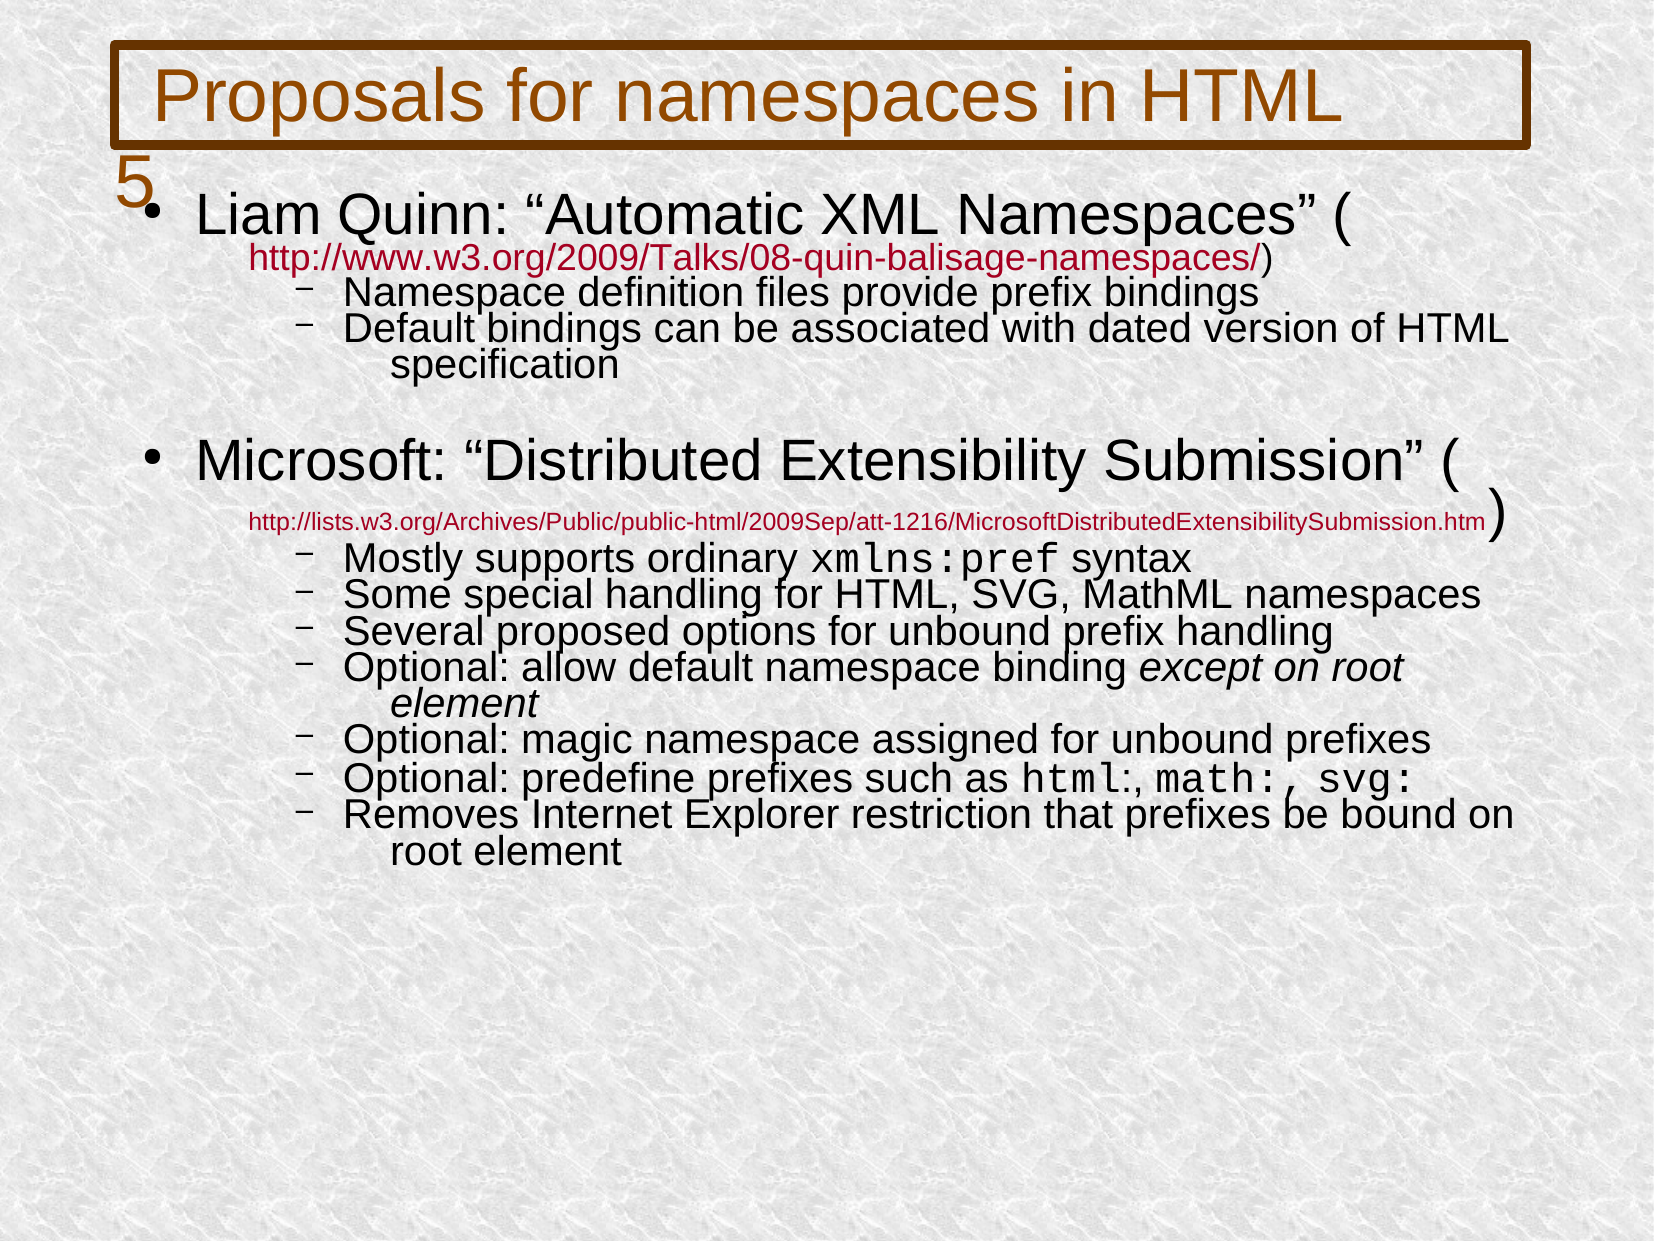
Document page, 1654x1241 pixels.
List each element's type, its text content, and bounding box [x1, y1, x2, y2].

list Liam Quinn: “Automatic XML Namespaces” (http://www.w3.org/2009/Talks/08-quin-balisage-namespaces/) Namespace definition files provide prefix bindings Default bindings can be associated with dated version of HTML specification Microsoft: “Distributed Extensibility Submission” (http://lists.w3.org/Archives/Public/public-html/2009Sep/att-1216/MicrosoftDistributedExtensibilitySubmission.htm) Mostly supports ordinary xmlns:pref syntax Some special handling for HTML, SVG, MathML namespaces Several proposed options for unbound prefix handling Optional: allow default namespace binding except on root element Optional: magic namespace assigned for unbound prefixes Optional: predefine prefixes such as html:, math:, svg: Removes Internet Explorer restriction that prefixes be bound on root element [106, 195, 1549, 1123]
title Proposals for namespaces in HTML 5 [114, 45, 1527, 146]
picture [0, 0, 1654, 1241]
